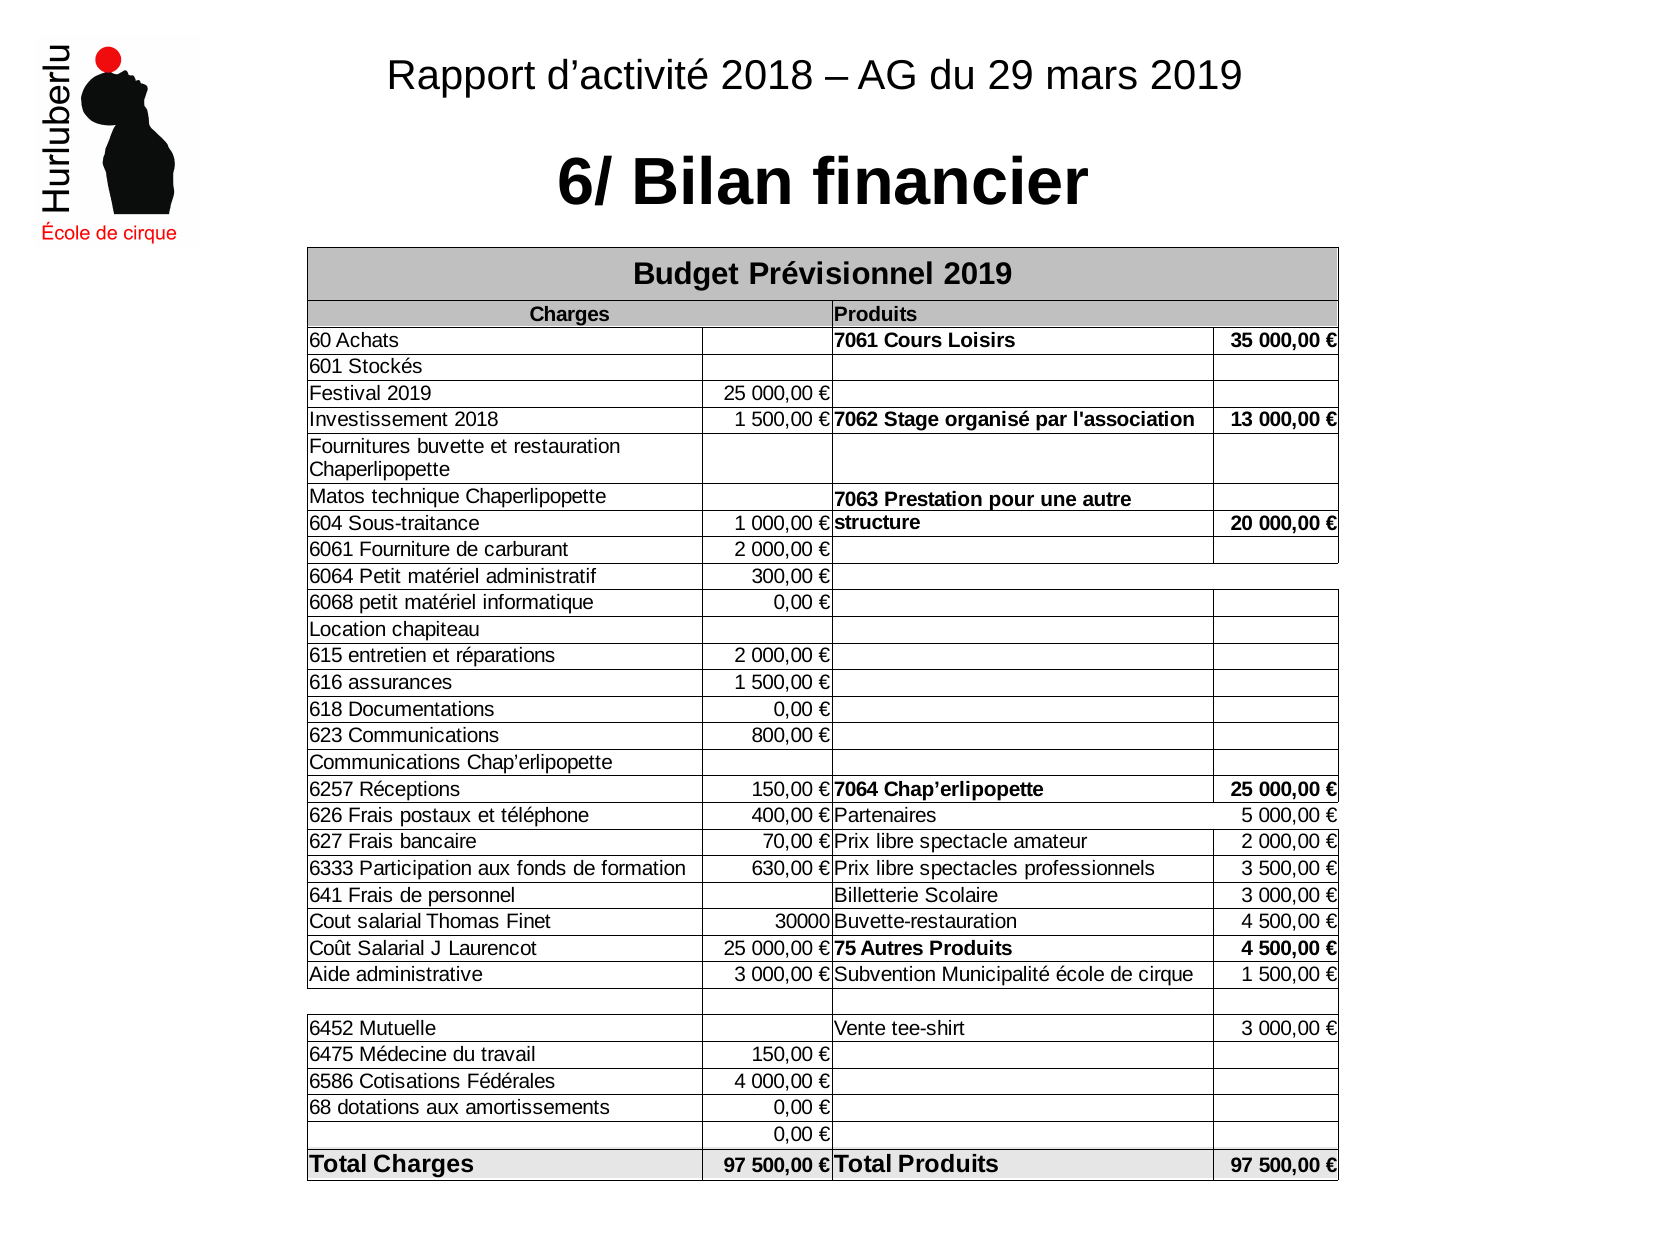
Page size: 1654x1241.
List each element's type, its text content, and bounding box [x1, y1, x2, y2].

picture [35, 35, 201, 249]
chart [307, 247, 1342, 1183]
title Rapport d’activité 2018 – AG du 29 mars 2019 6/ Bilan financier [70, 23, 1559, 248]
